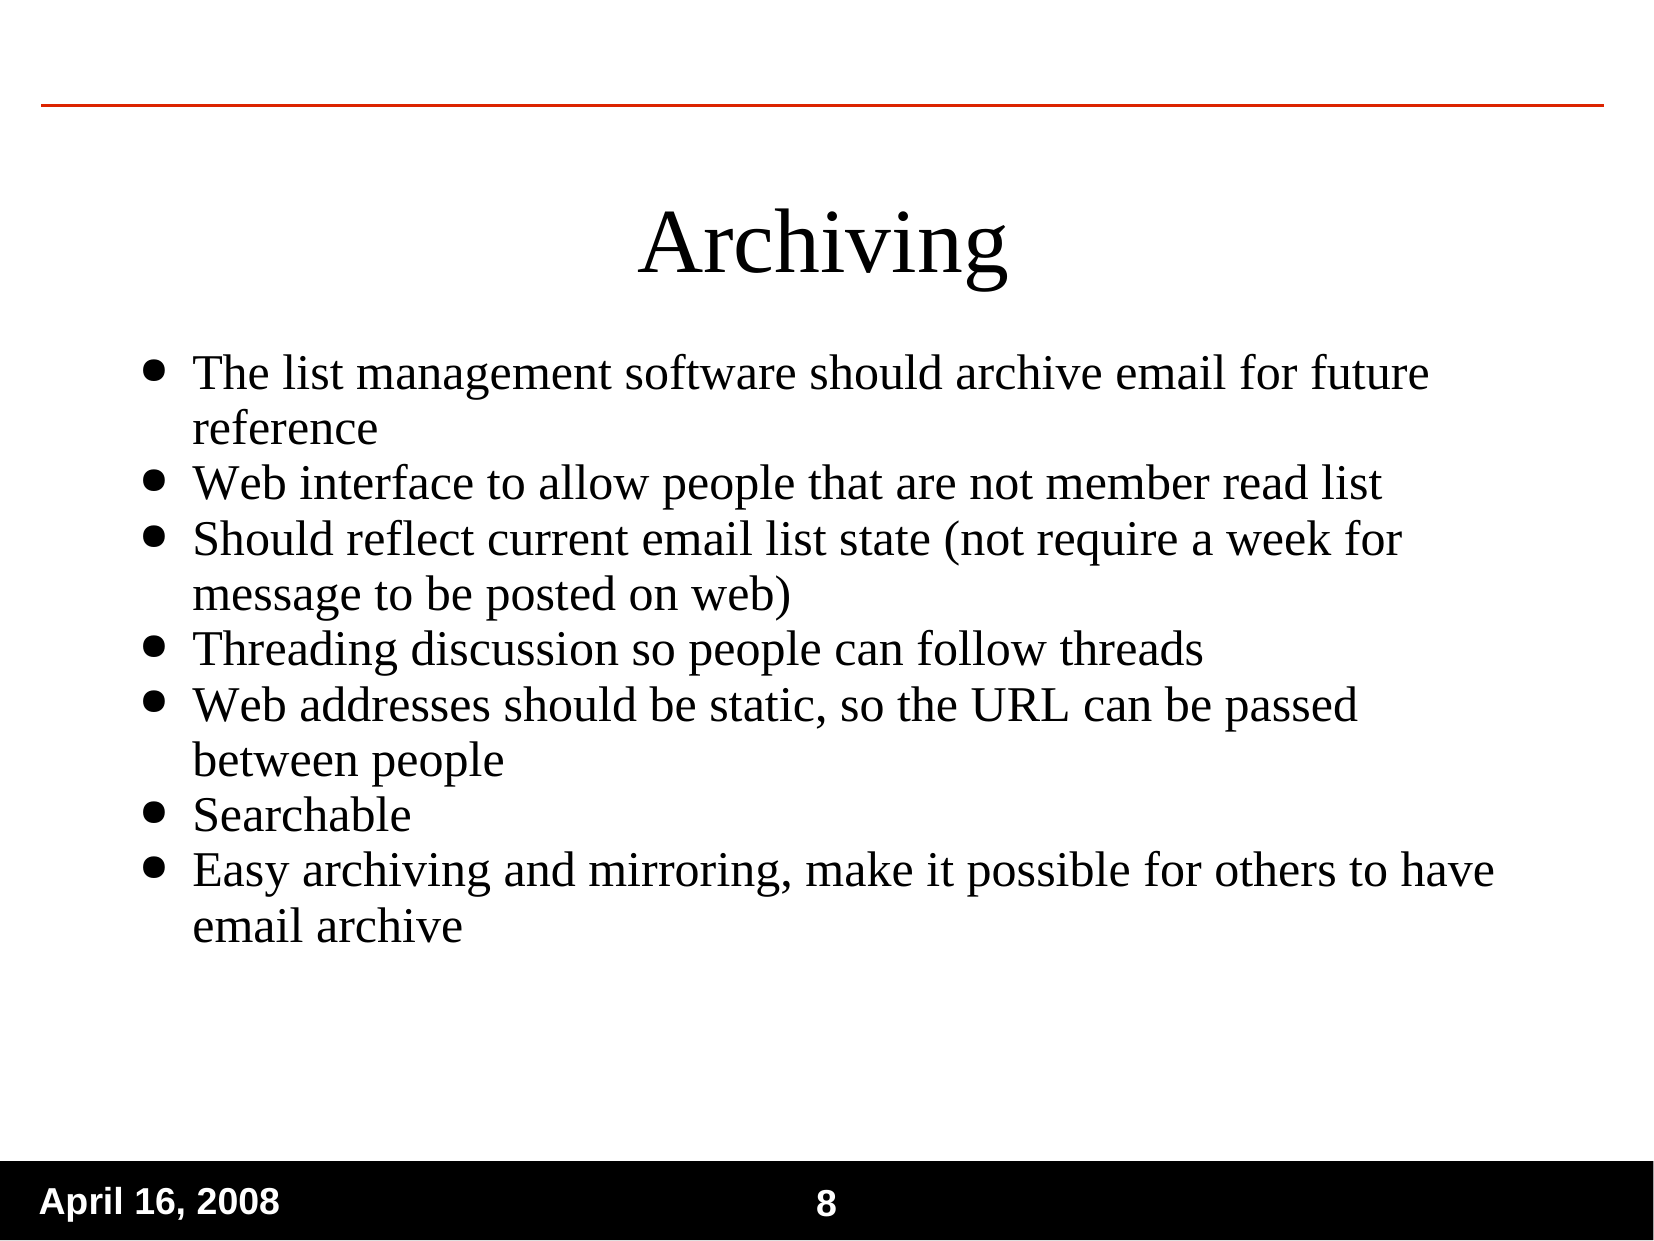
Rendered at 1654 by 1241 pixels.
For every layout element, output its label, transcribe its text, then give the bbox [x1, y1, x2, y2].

list The list management software should archive email for future reference Web interface to allow people that are not member read list Should reflect current email list state (not require a week for message to be posted on web) Threading discussion so people can follow threads Web addresses should be static, so the URL can be passed between people Searchable Easy archiving and mirroring, make it possible for others to have email archive [121, 344, 1534, 1127]
title Archiving [117, 137, 1530, 346]
